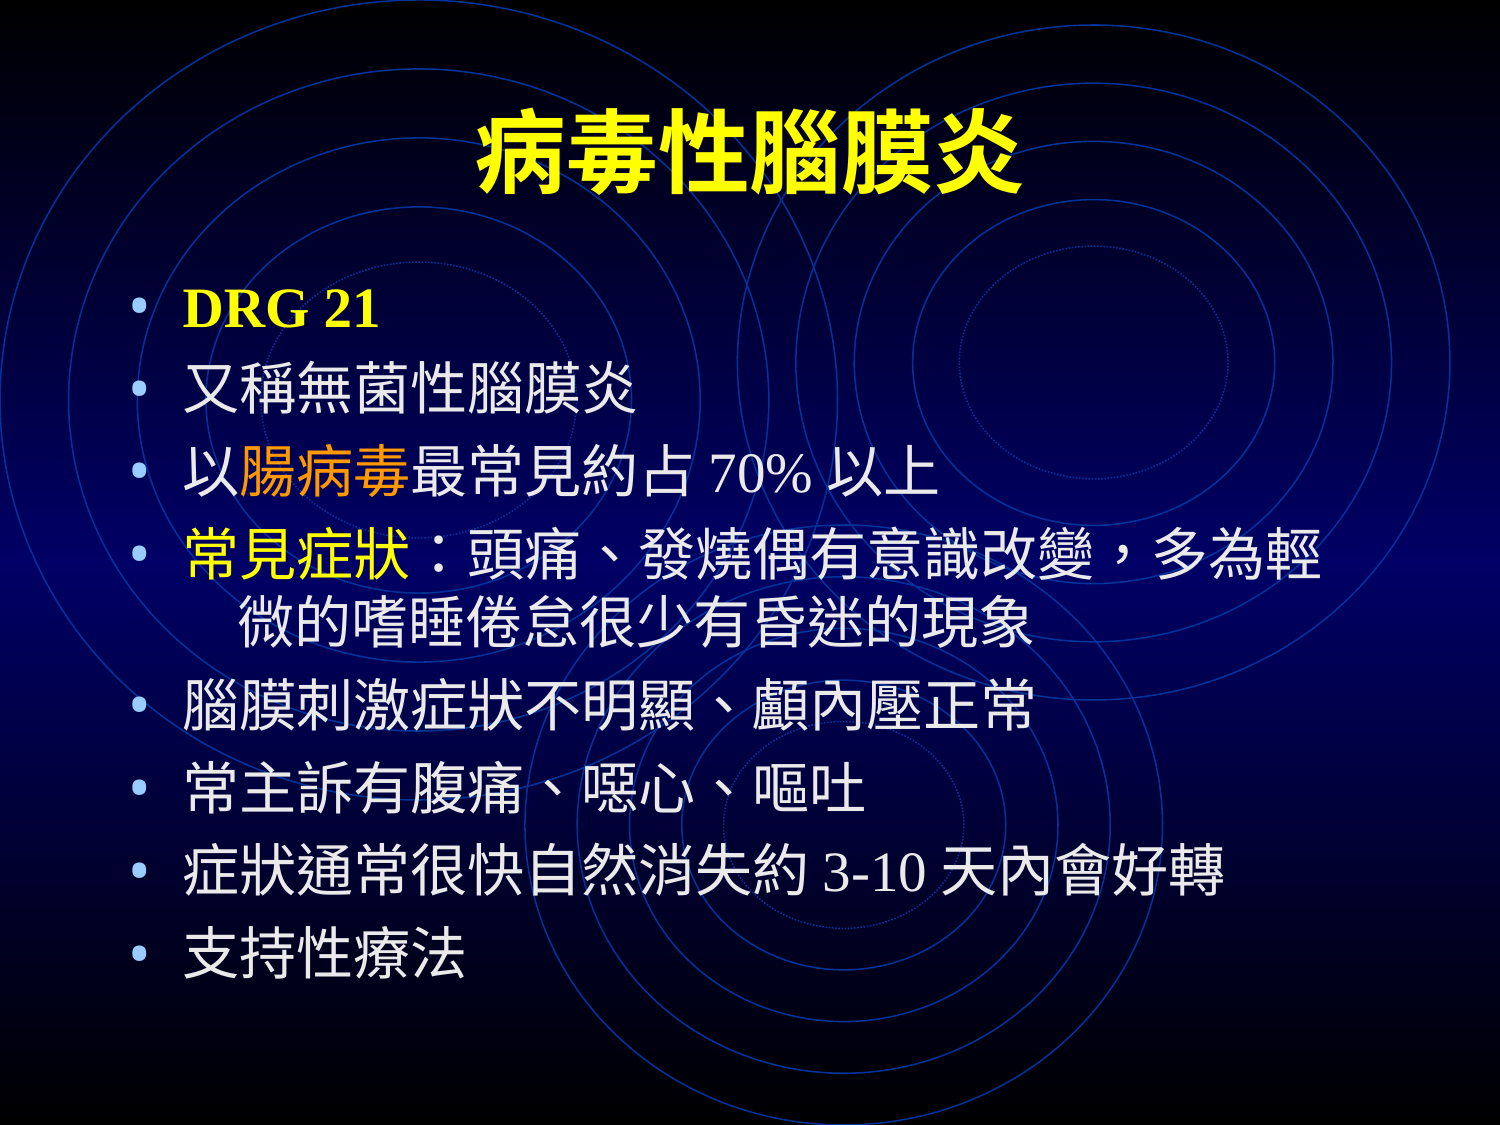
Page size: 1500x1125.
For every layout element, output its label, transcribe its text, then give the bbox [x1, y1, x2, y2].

list DRG 21 又稱無菌性腦膜炎 以腸病毒最常見約占70%以上 常見症狀：頭痛、發燒偶有意識改變，多為輕微的嗜睡倦怠很少有昏迷的現象 腦膜刺激症狀不明顯、顱內壓正常 常主訴有腹痛、噁心、嘔吐 症狀通常很快自然消失約3-10天內會好轉 支持性療法 [112, 262, 1388, 1000]
title 病毒性腦膜炎 [112, 87, 1388, 213]
